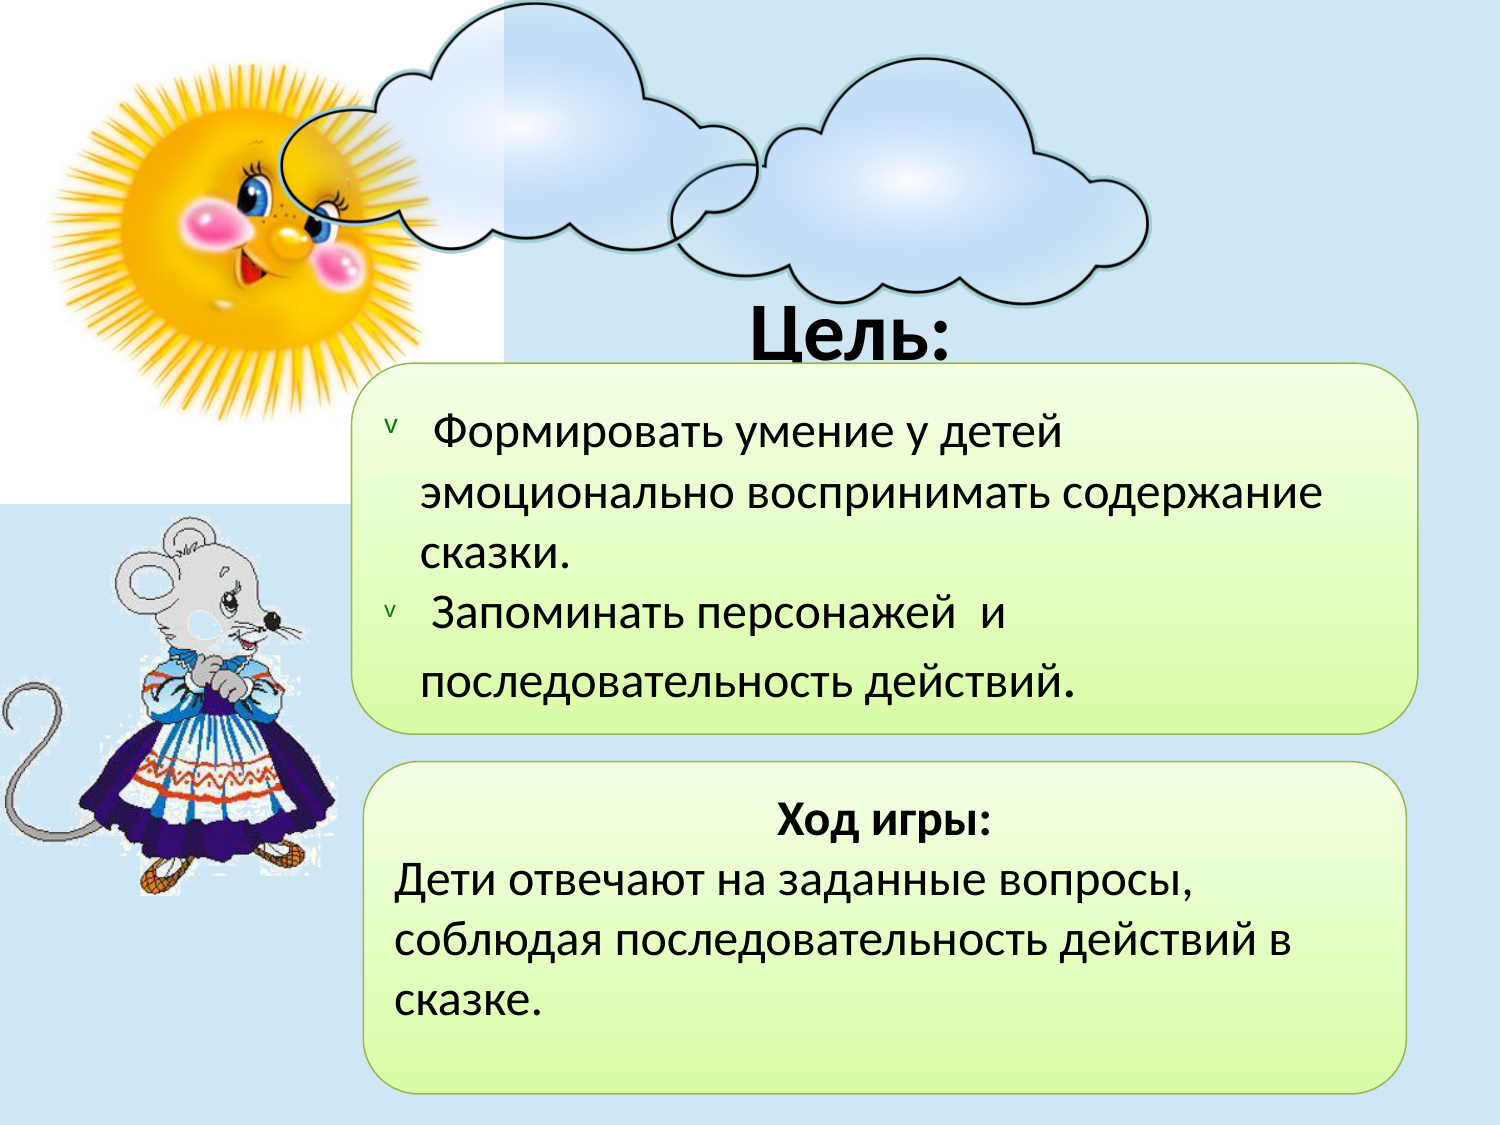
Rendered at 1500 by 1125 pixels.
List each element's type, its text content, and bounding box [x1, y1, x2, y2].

picture [0, 0, 1152, 504]
text_box Ход игры: Дети отвечают на заданные вопросы, соблюдая последовательность действий в сказке. [363, 761, 1407, 1094]
text_box Формировать умение у детей эмоционально воспринимать содержание сказки. Запоминать персонажей и последовательность действий. [351, 363, 1418, 735]
picture [0, 515, 338, 896]
text_box Цель: [716, 269, 987, 363]
